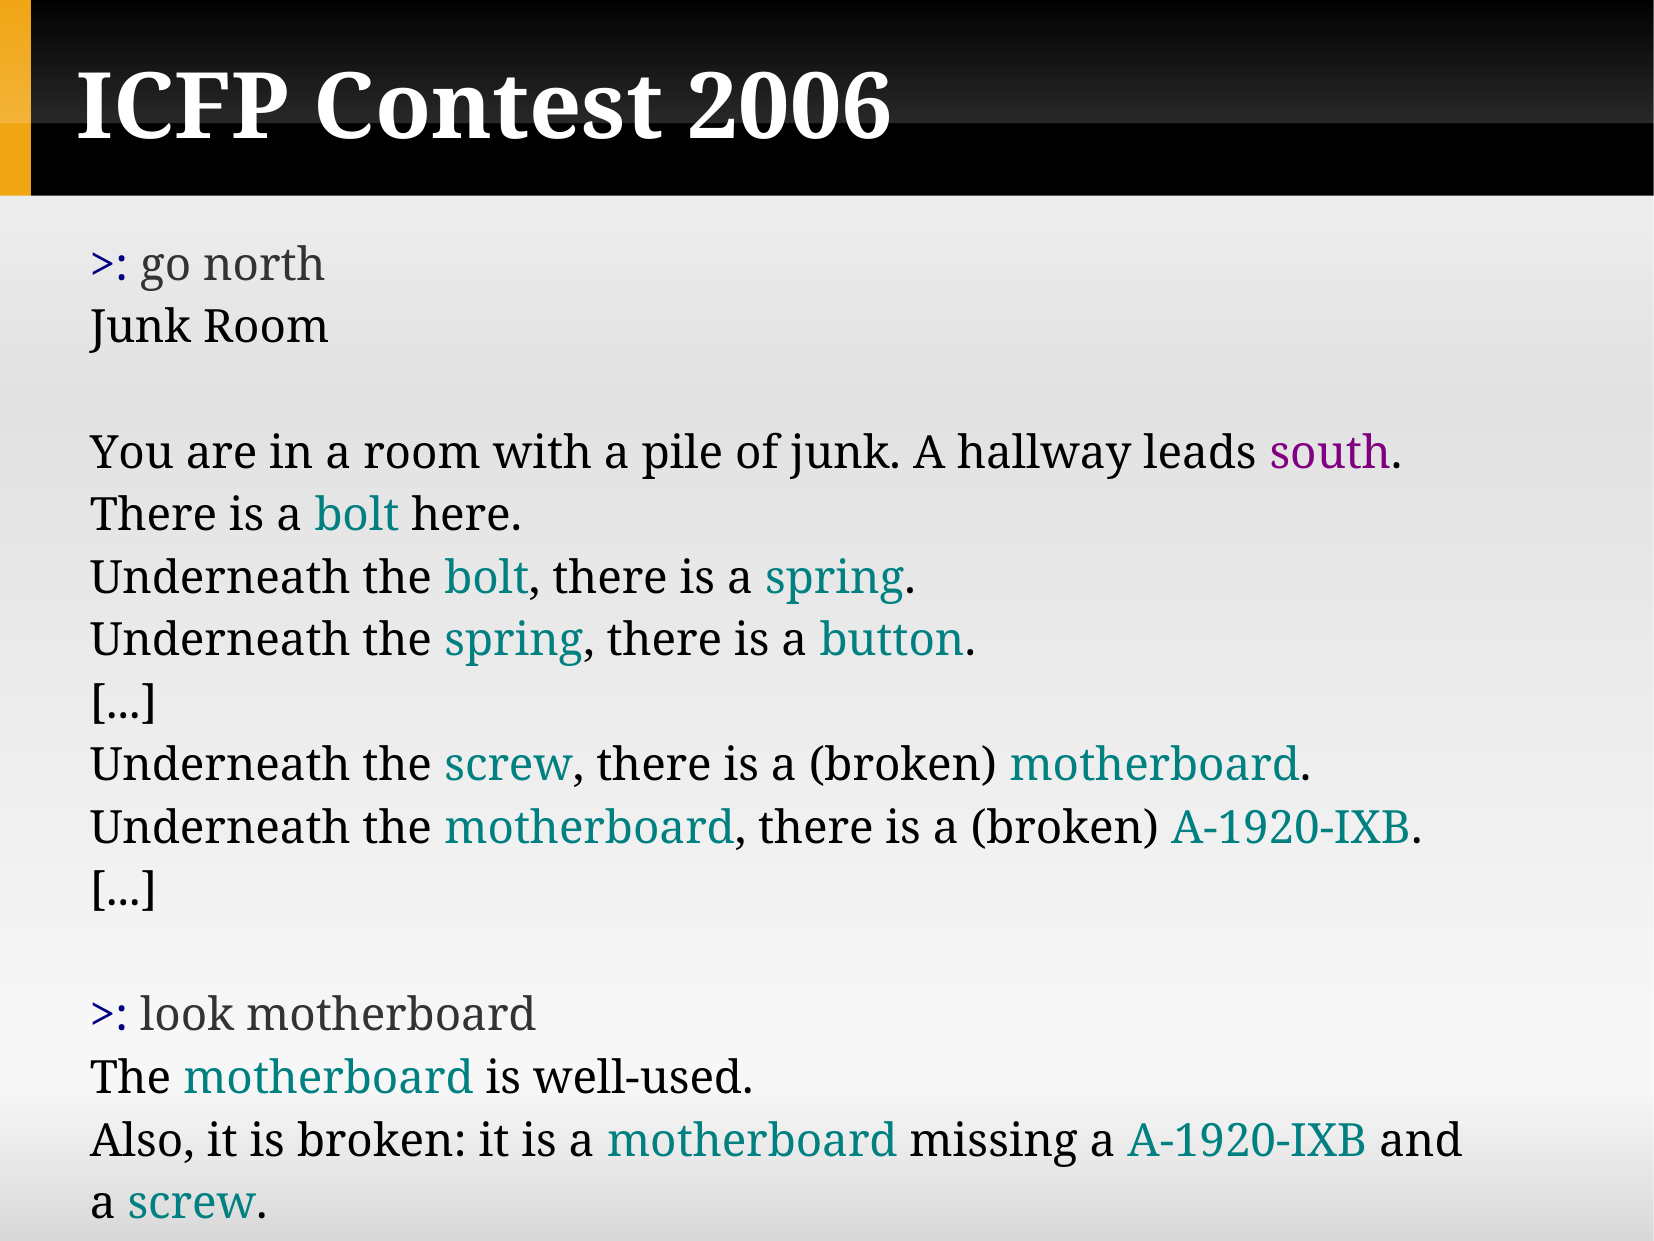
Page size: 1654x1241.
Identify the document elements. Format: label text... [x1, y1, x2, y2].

text_box >: go north Junk Room You are in a room with a pile of junk. A hallway leads south. There is a bolt here. Underneath the bolt, there is a spring. Underneath the spring, there is a button. [...] Underneath the screw, there is a (broken) motherboard. Underneath the motherboard, there is a (broken) A-1920-IXB. [...] >: look motherboard The motherboard is well-used. Also, it is broken: it is a motherboard missing a A-1920-IXB and a screw. >: look A-1920-IXB The A-1920-IXB is an exemplary instance of part number A-1920-IXB. Also, it is broken: it is (a A-1920-IXB missing a transistor) missing (a radio missing an antenna) and a processor and a bolt. [75, 224, 1426, 1201]
title ICFP Contest 2006 [76, 7, 1565, 200]
picture [0, 0, 1654, 1241]
